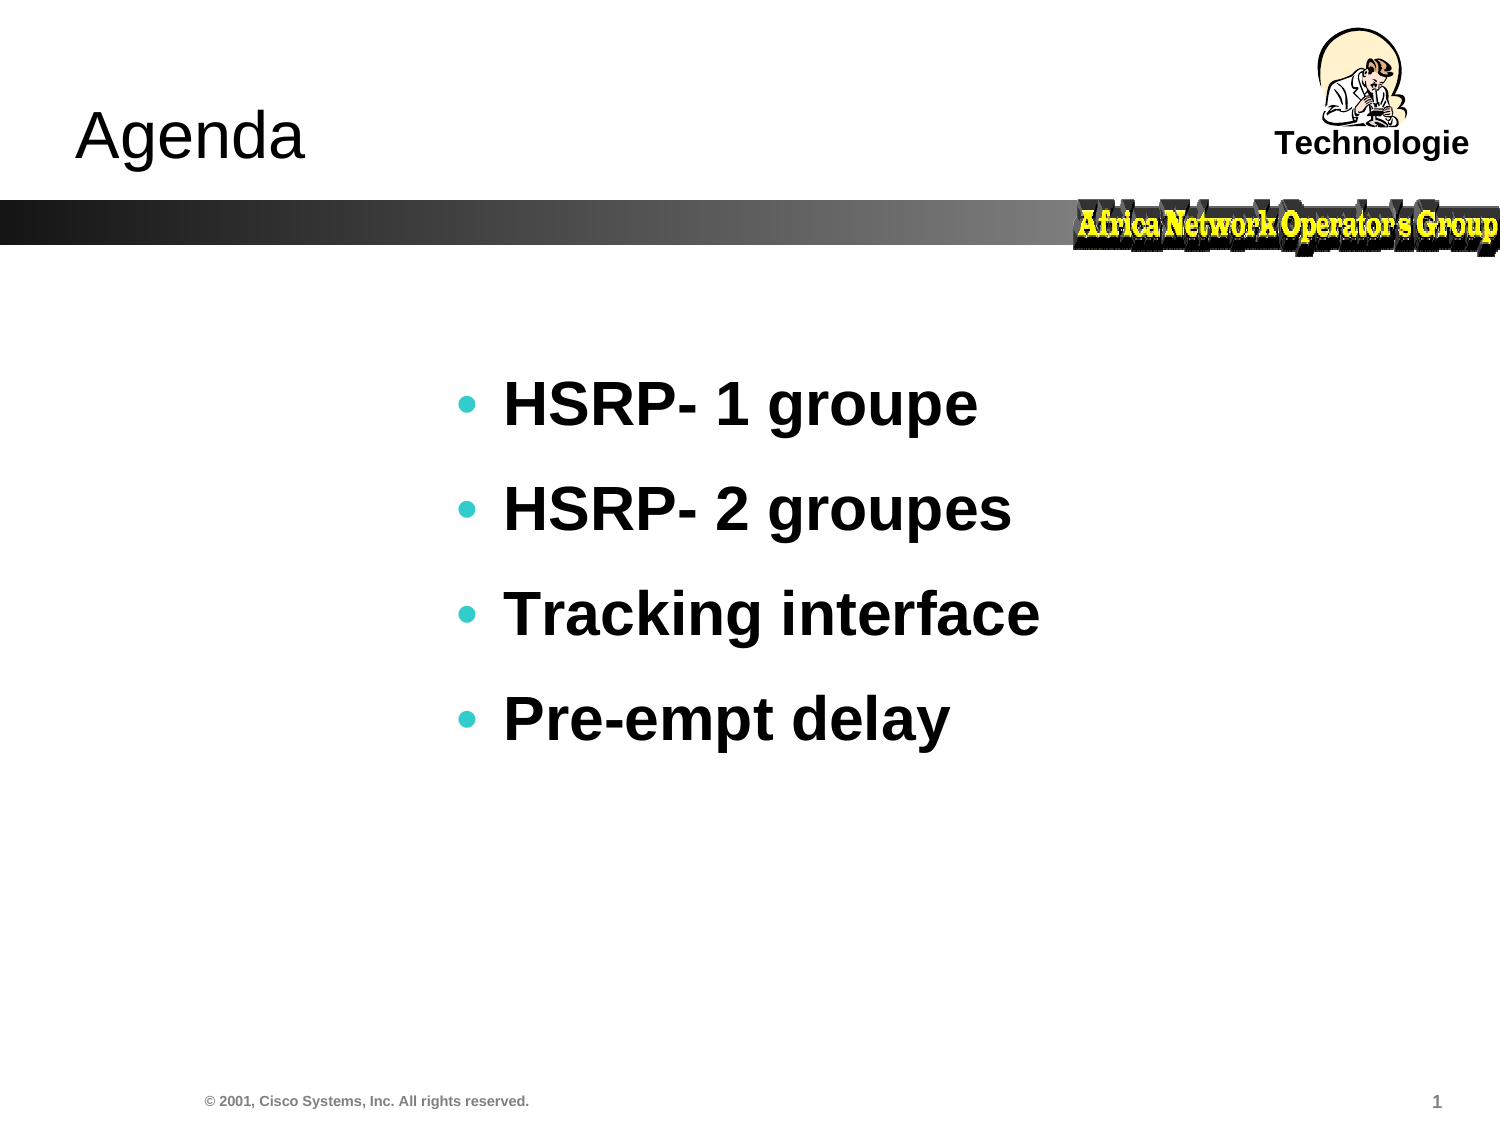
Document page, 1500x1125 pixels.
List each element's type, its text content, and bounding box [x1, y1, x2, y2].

title Agenda [62, 41, 1313, 179]
list HSRP- 1 groupe HSRP- 2 groupes Tracking interface Pre-empt delay [74, 187, 1424, 1044]
text_box Technologie [1262, 118, 1482, 169]
picture [1317, 26, 1409, 118]
picture [1070, 180, 1500, 275]
